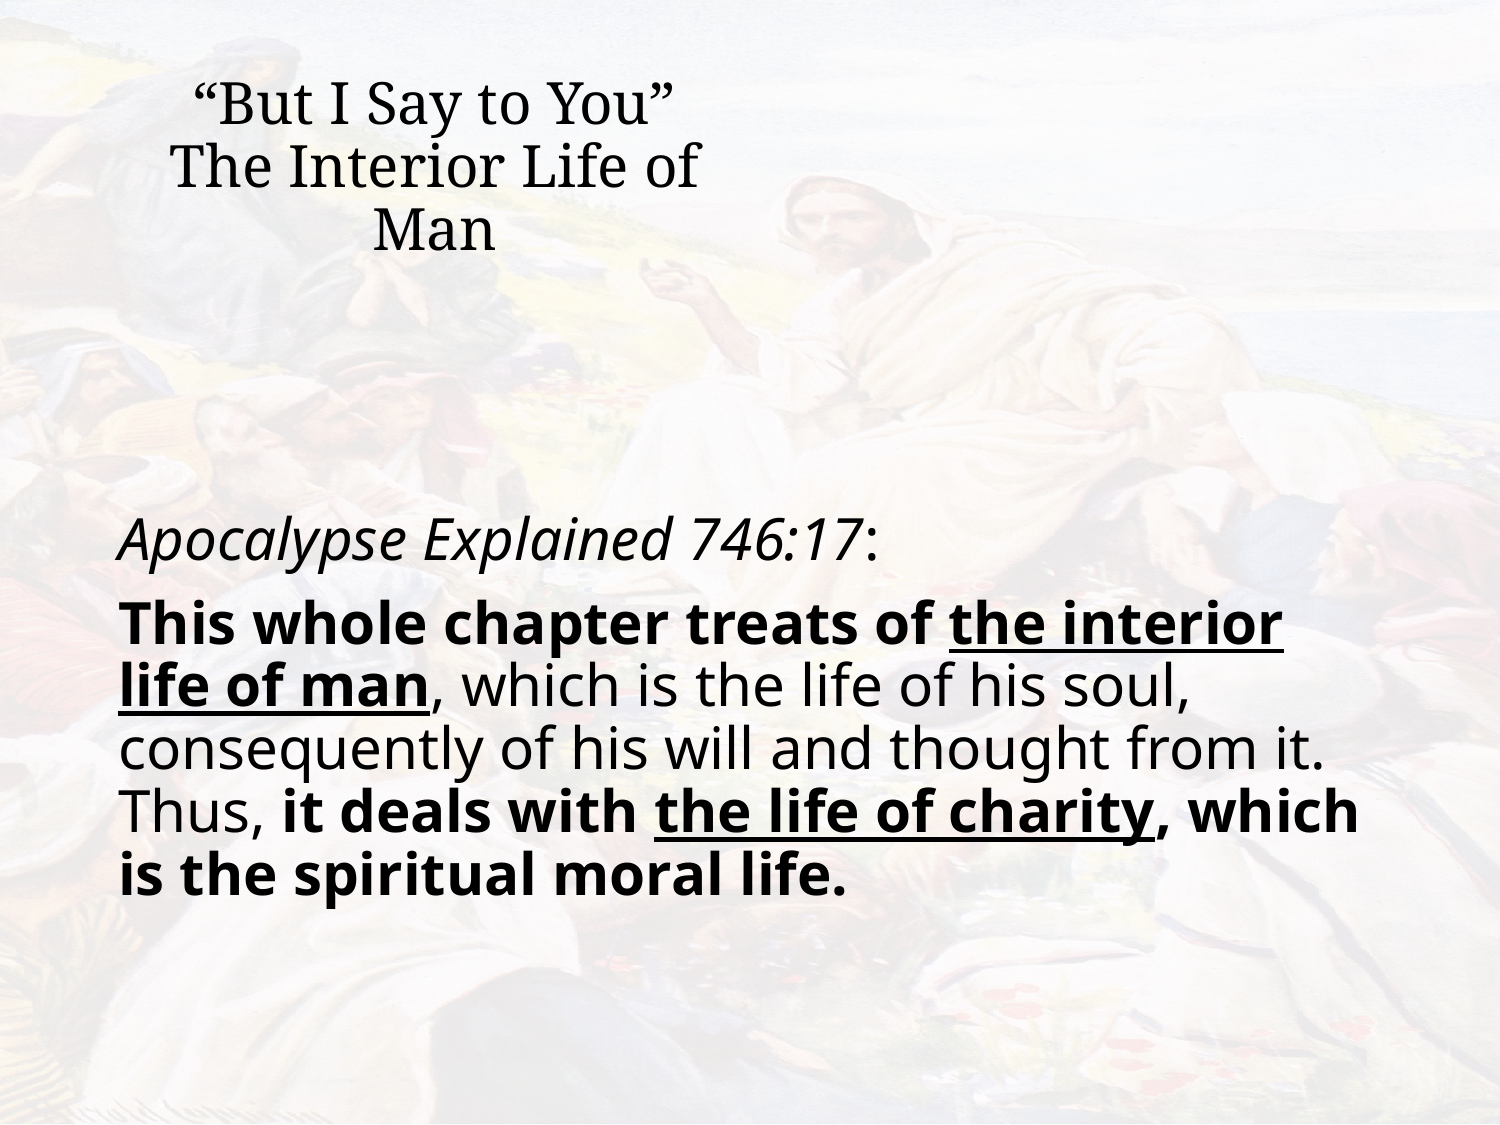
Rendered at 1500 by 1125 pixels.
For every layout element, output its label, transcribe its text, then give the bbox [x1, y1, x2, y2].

title “But I Say to You” The Interior Life of Man [103, 59, 767, 278]
list Apocalypse Explained 746:17: This whole chapter treats of the interior life of man, which is the life of his soul, consequently of his will and thought from it. Thus, it deals with the life of charity, which is the spiritual moral life. [103, 502, 1397, 1125]
